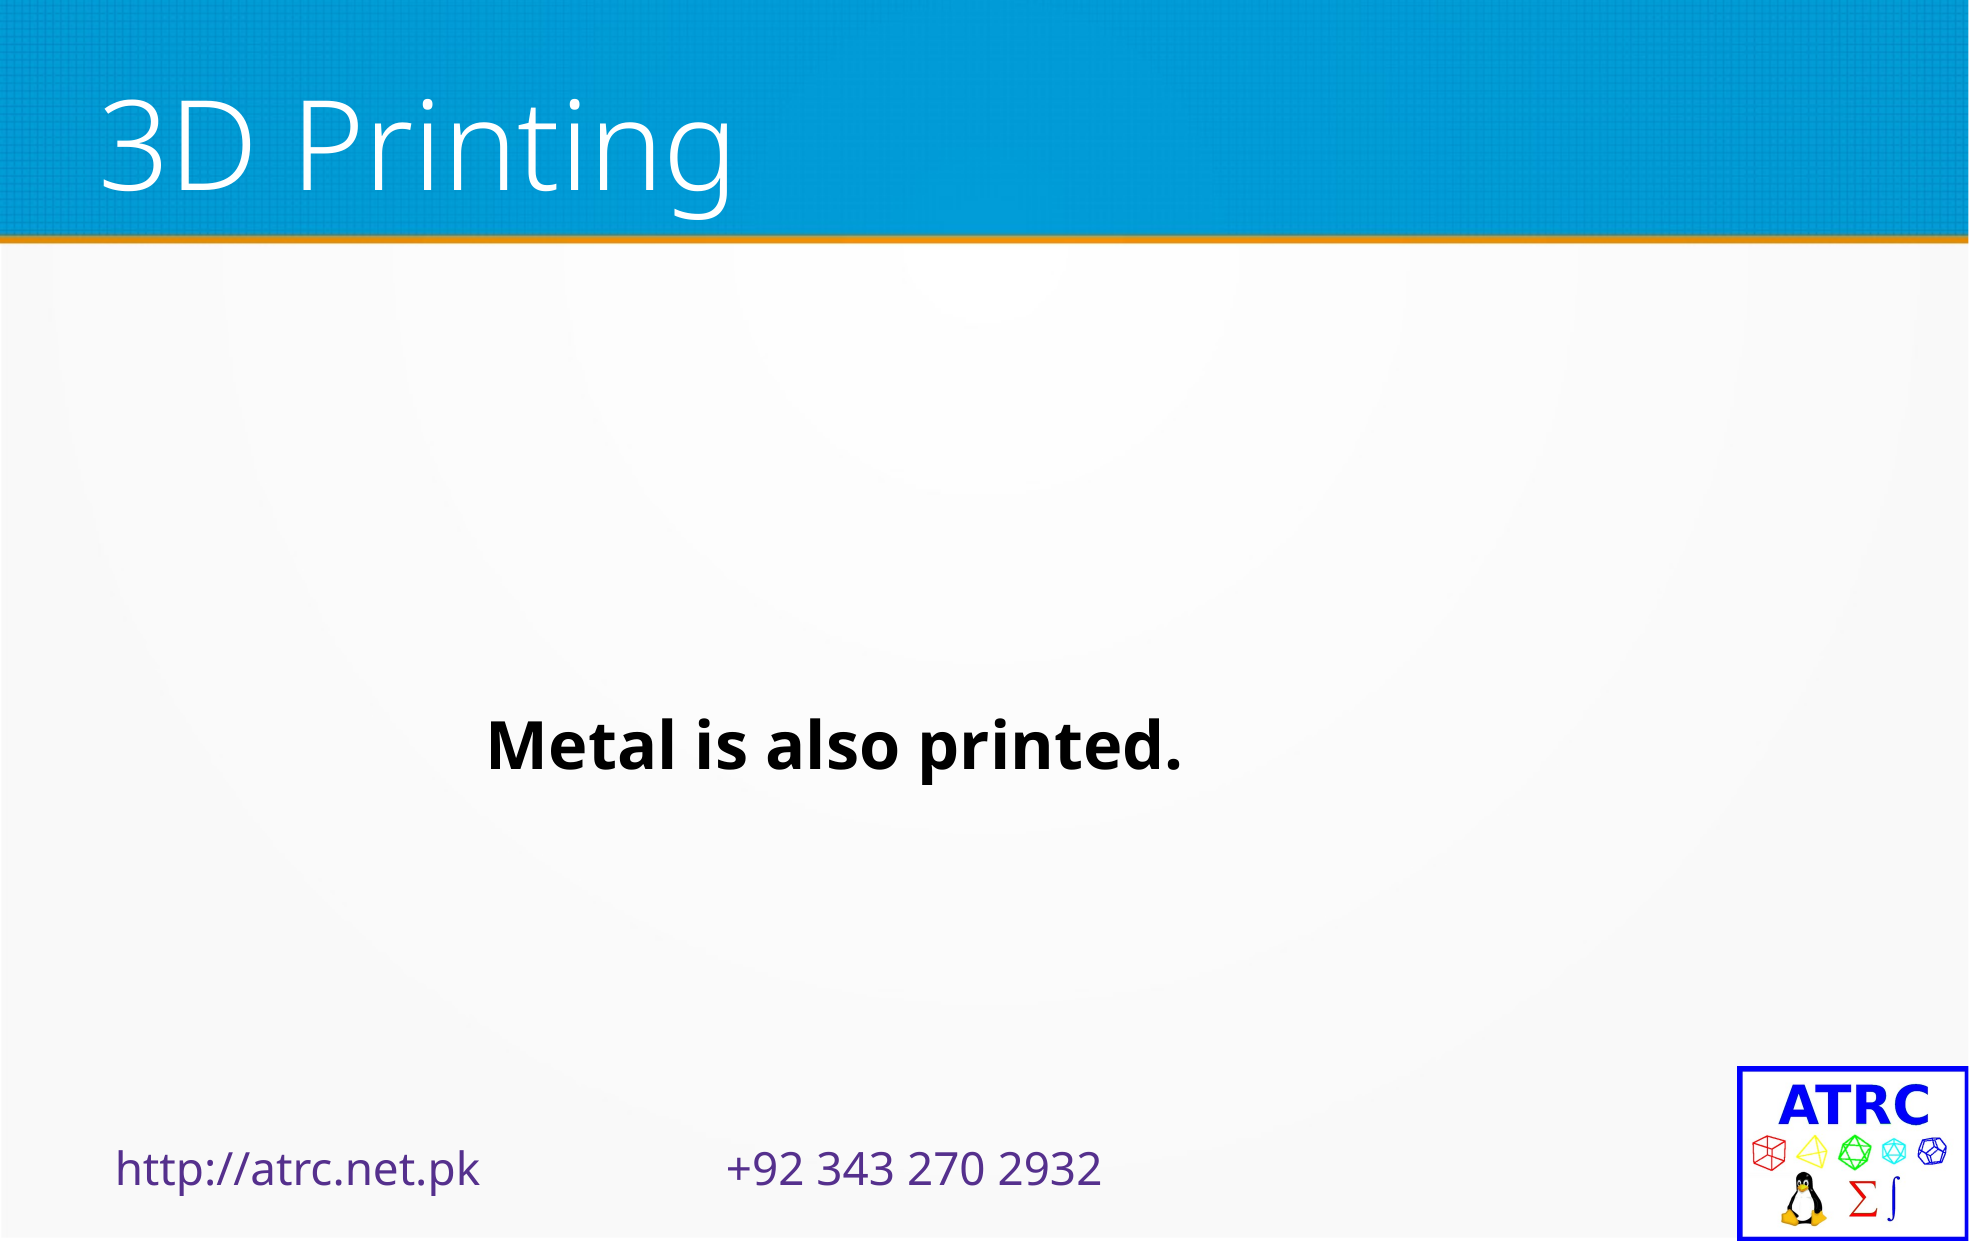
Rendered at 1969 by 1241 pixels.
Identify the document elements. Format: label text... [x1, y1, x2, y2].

picture [0, 233, 1969, 1241]
text_box Metal is also printed. [480, 302, 1441, 1186]
title 3D Printing [98, 19, 1870, 227]
